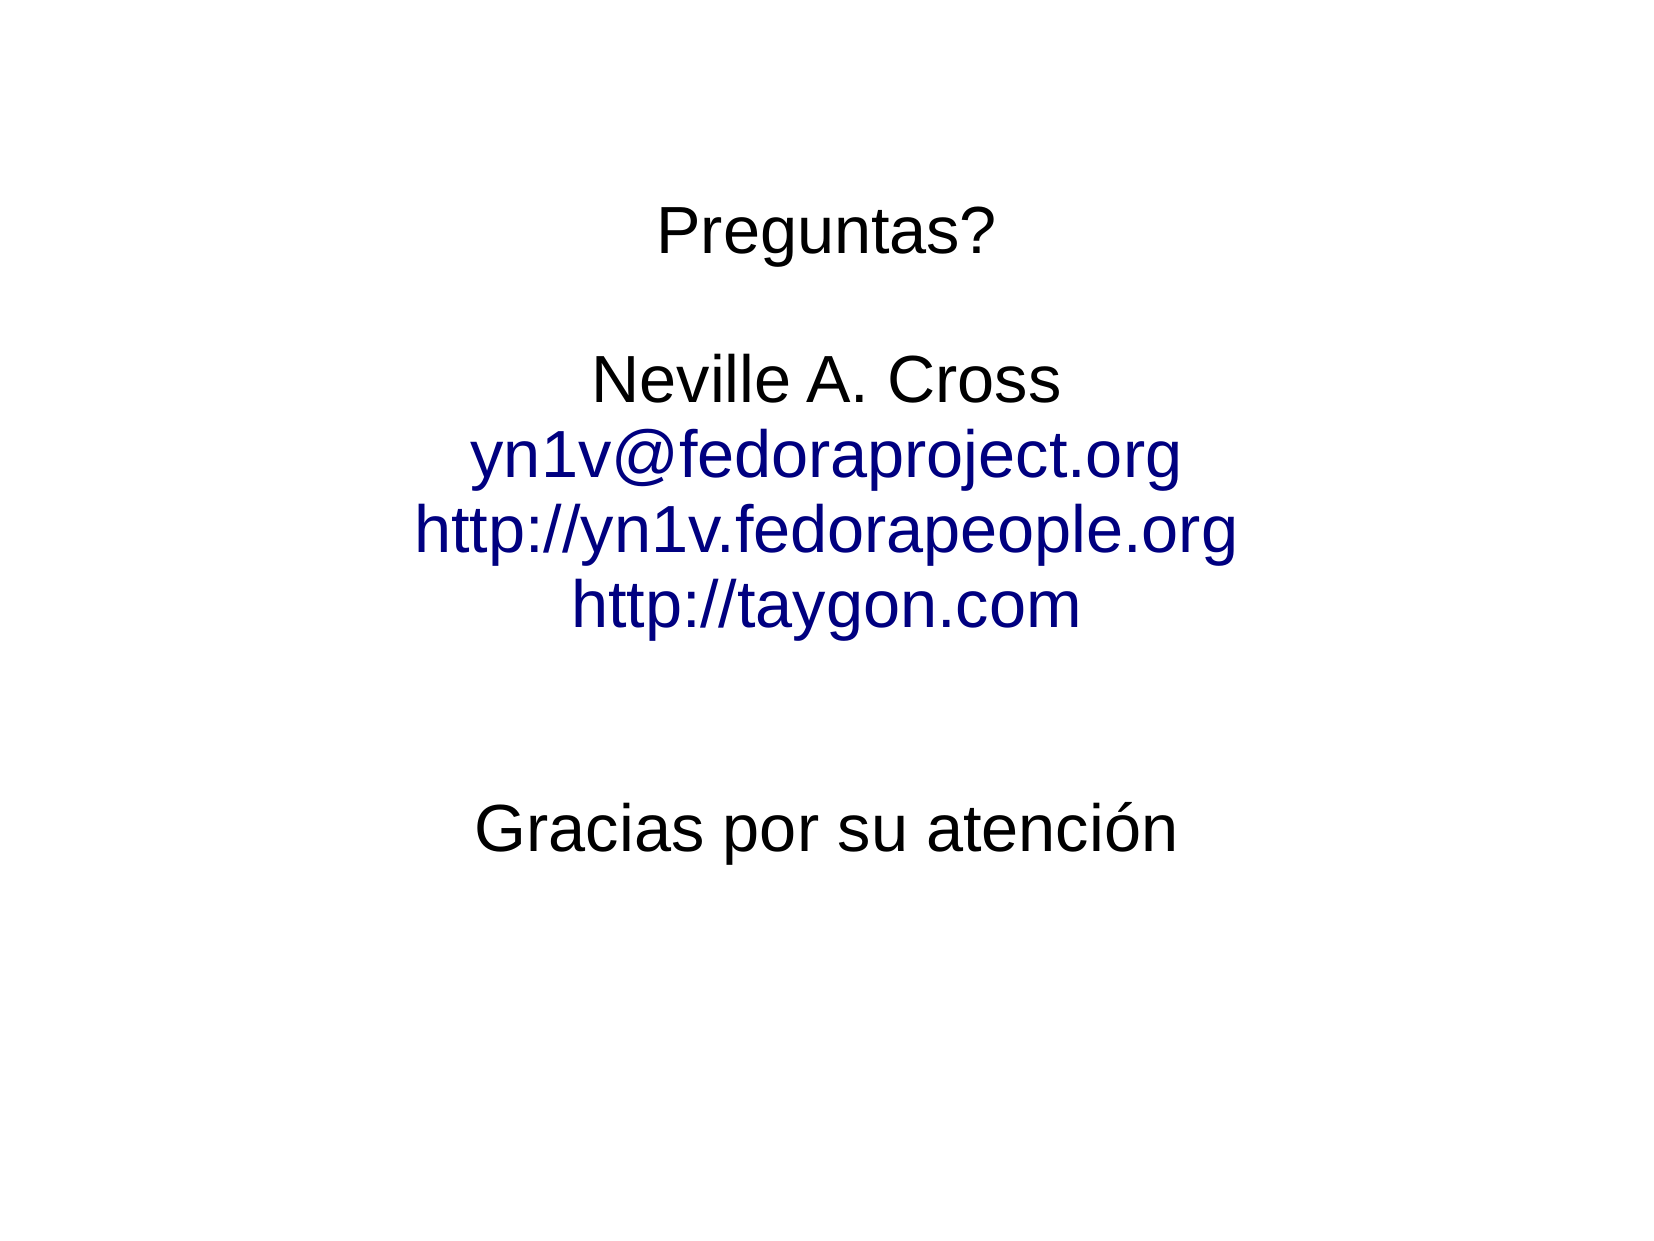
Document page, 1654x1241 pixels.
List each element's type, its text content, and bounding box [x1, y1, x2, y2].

subtitle Preguntas? Neville A. Cross yn1v@fedoraproject.org http://yn1v.fedorapeople.org http://taygon.com Gracias por su atención [82, 49, 1571, 1010]
